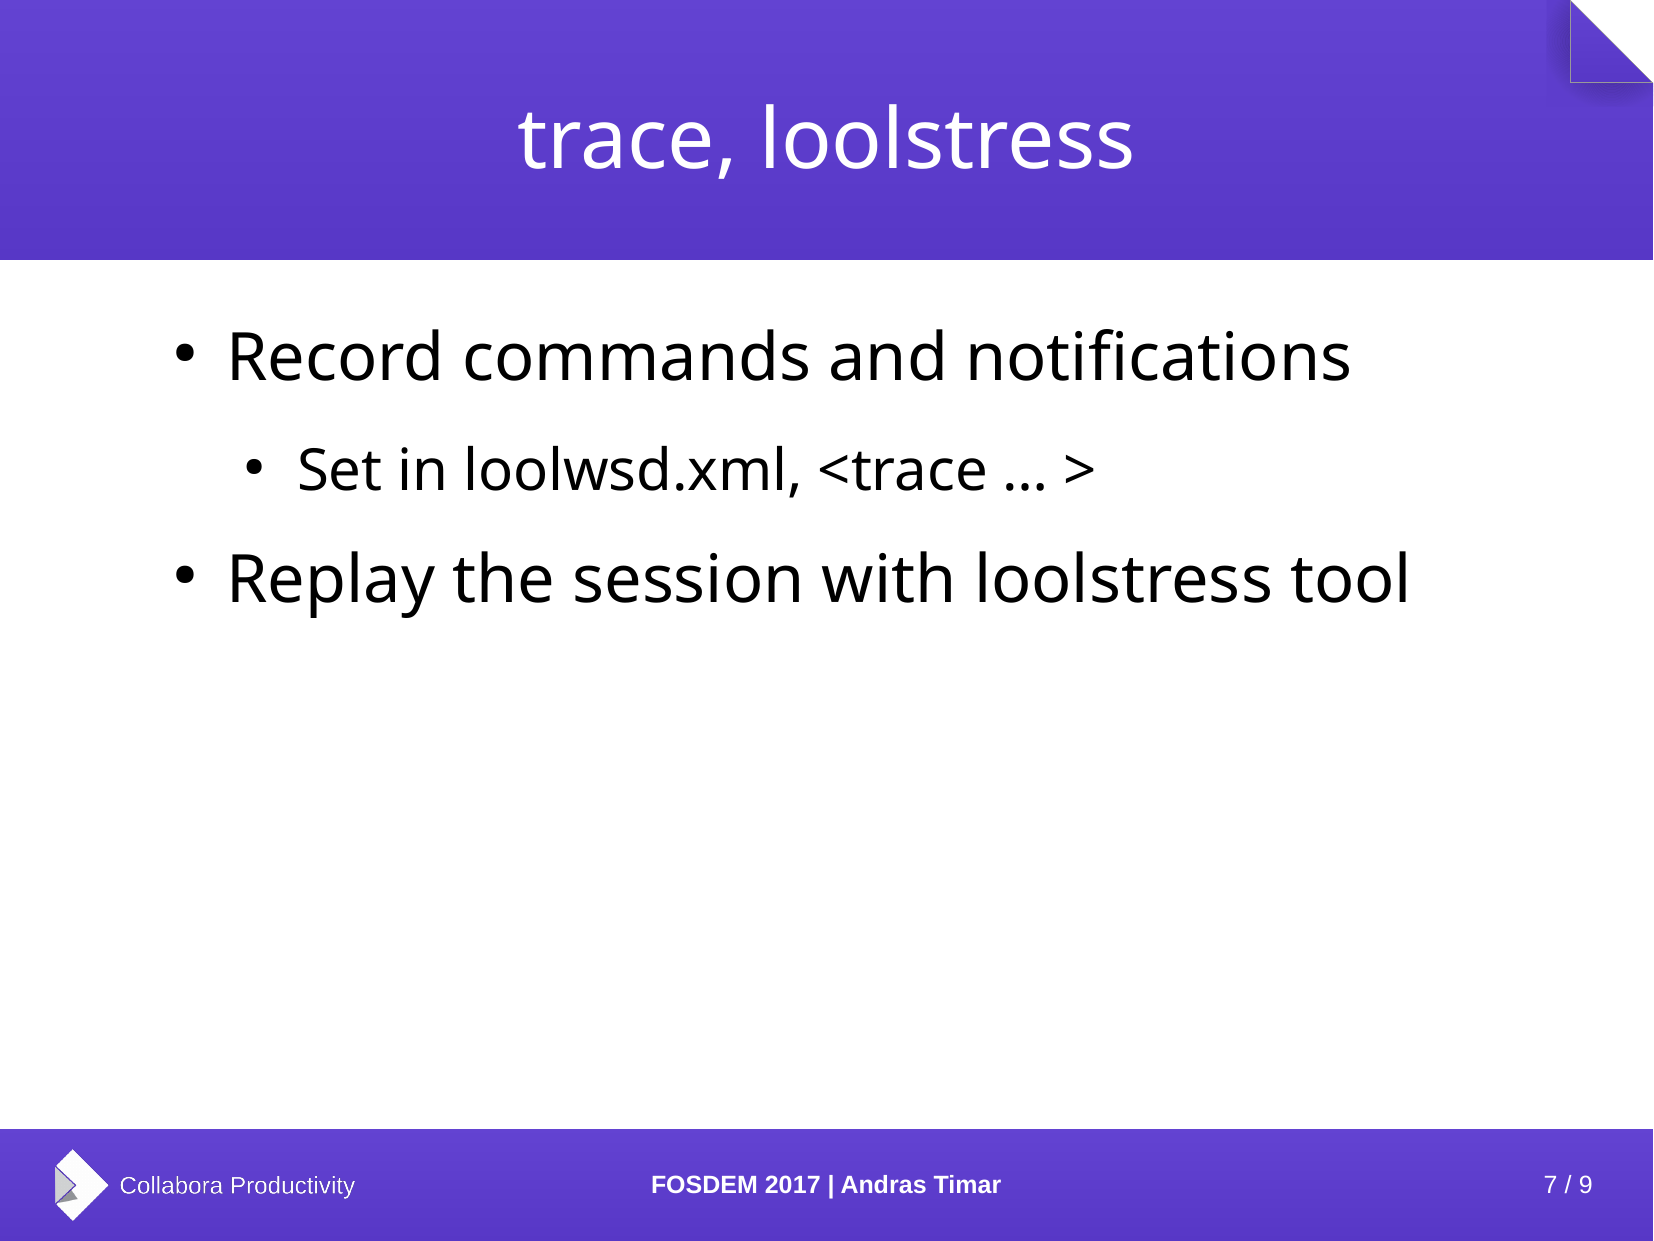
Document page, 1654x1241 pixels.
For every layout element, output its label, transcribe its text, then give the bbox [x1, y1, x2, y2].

title trace, loolstress [165, 70, 1488, 201]
picture [55, 1149, 355, 1221]
list Record commands and notifications Set in loolwsd.xml, <trace … > Replay the session with loolstress tool [155, 308, 1535, 1087]
